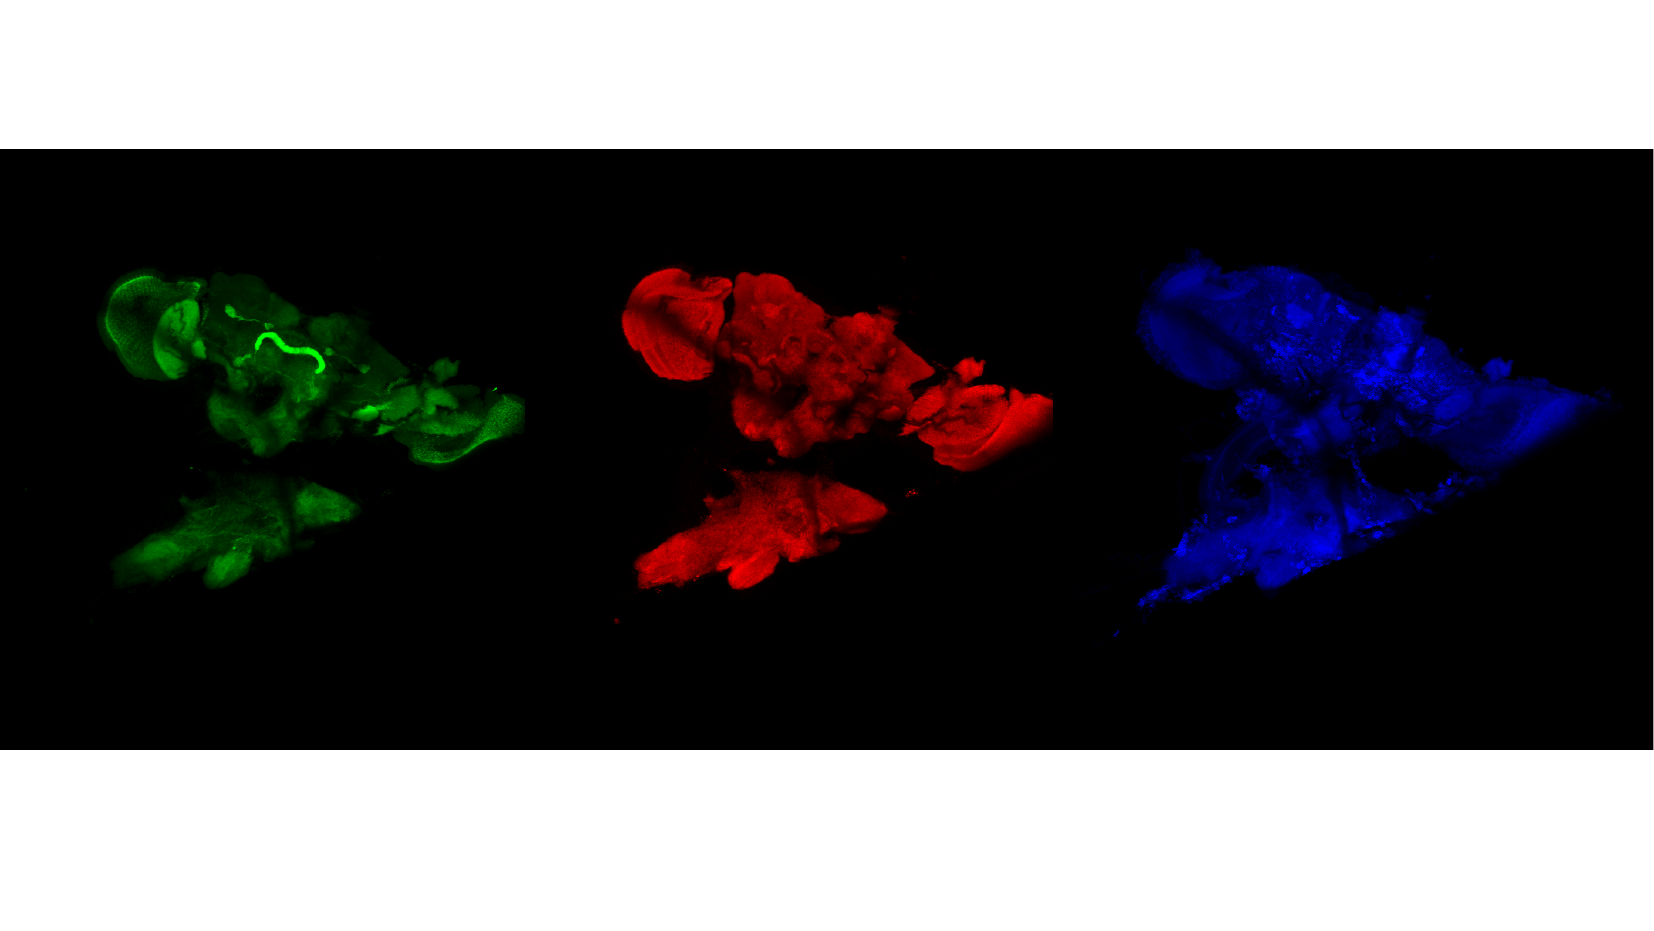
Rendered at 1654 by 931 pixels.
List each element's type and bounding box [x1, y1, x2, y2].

picture [0, 149, 1654, 751]
